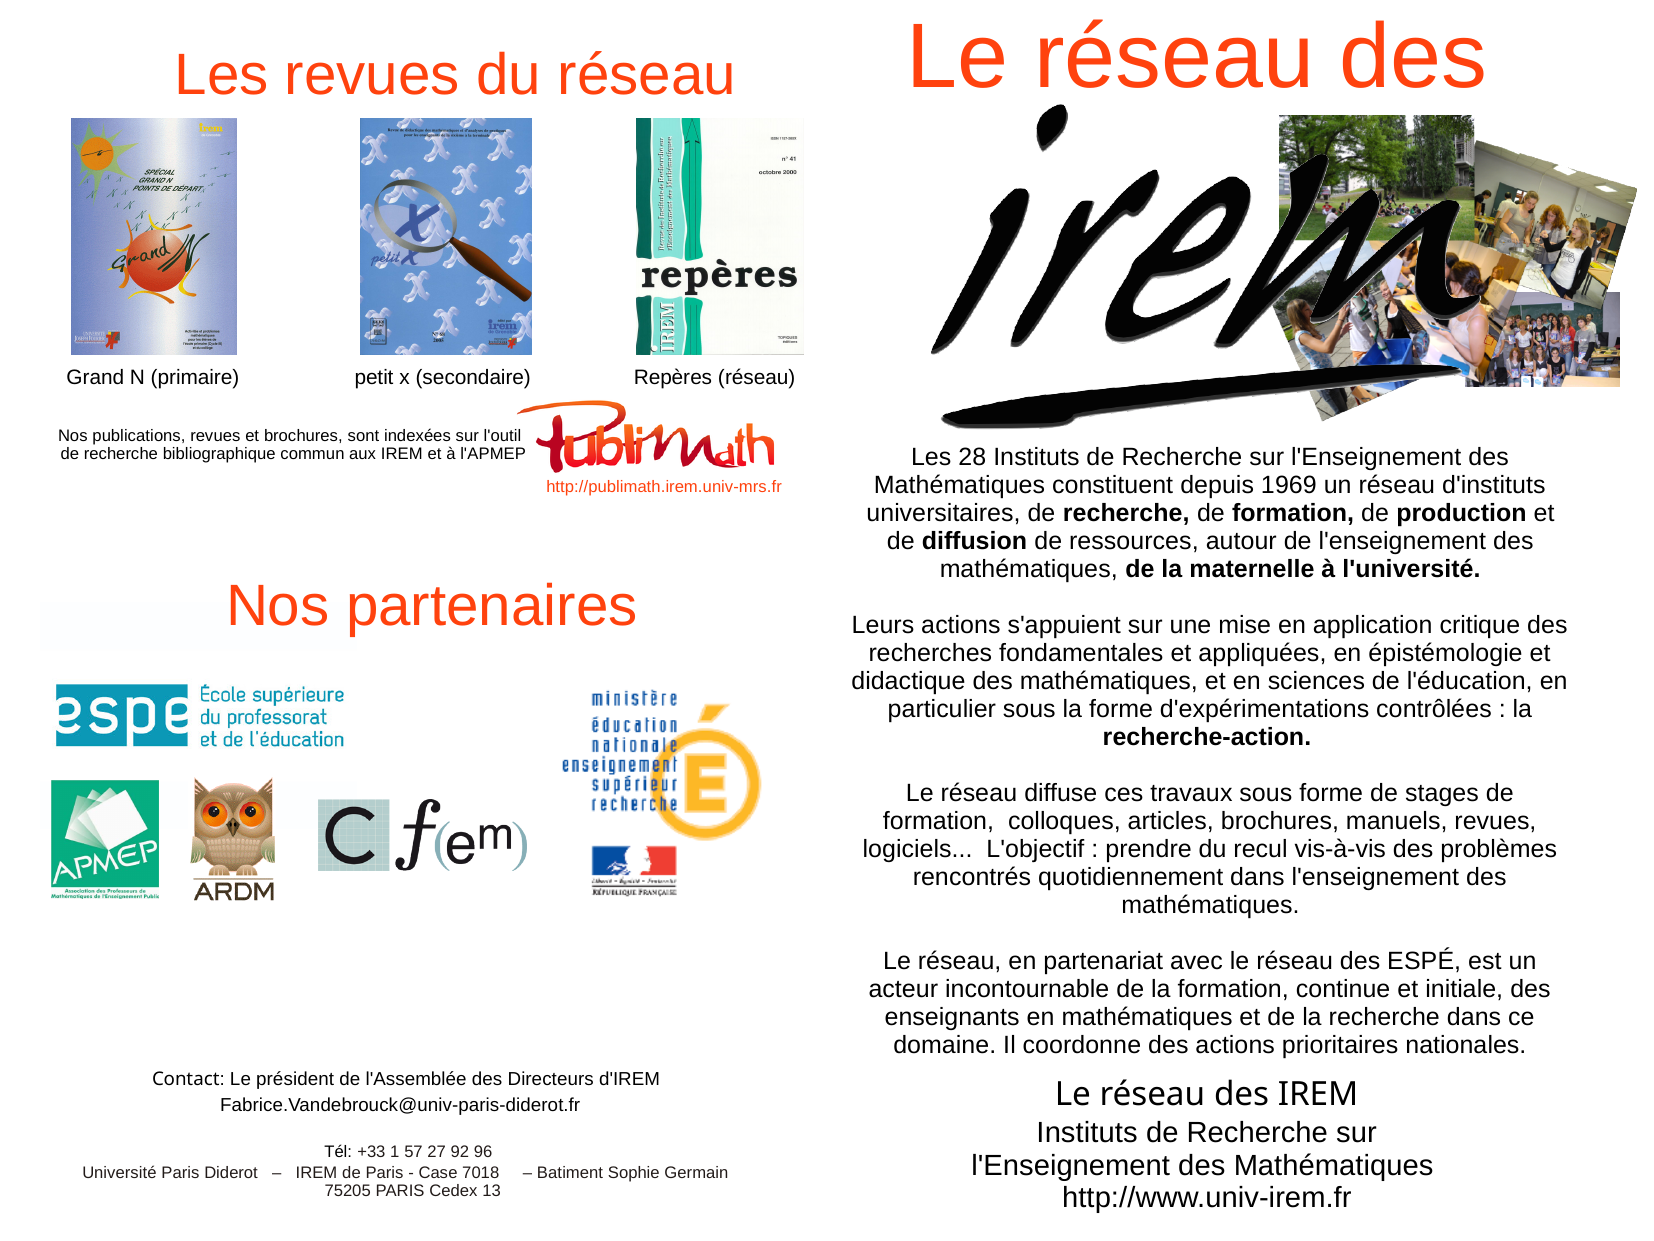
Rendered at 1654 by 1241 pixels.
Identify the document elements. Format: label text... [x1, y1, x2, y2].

text_box Contact: Le président de l'Assemblée des Directeurs d'IREM Fabrice.Vandebrouck@univ-paris-diderot.fr Tél: +33 1 57 27 92 96 Université Paris Diderot – IREM de Paris - Case 7018 – Batiment Sophie Germain 75205 PARIS Cedex 13 [47, 1016, 765, 1191]
text_box Les 28 Instituts de Recherche sur l'Enseignement des Mathématiques constituent depuis 1969 un réseau d'instituts universitaires, de recherche, de formation, de production et de diffusion de ressources, autour de l'enseignement des mathématiques, de la maternelle à l'université. Leurs actions s'appuient sur une mise en application critique des recherches fondamentales et appliquées, en épistémologie et didactique des mathématiques, et en sciences de l'éducation, en particulier sous la forme d'expérimentations contrôlées : la recherche-action. Le réseau diffuse ces travaux sous forme de stages de formation, colloques, articles, brochures, manuels, revues, logiciels... L'objectif : prendre du recul vis-à-vis des problèmes rencontrés quotidiennement dans l'enseignement des mathématiques. Le réseau, en partenariat avec le réseau des ESPÉ, est un acteur incontournable de la formation, continue et initiale, des enseignants en mathématiques et de la recherche dans ce domaine. Il coordonne des actions prioritaires nationales. [850, 391, 1571, 1111]
text_box Grand N (primaire) [52, 366, 254, 390]
picture [40, 602, 527, 901]
text_box Repères (réseau) [614, 366, 815, 390]
subtitle Nos publications, revues et brochures, sont indexées sur l'outil de recherche bibliographique commun aux IREM et à l'APMEP [0, 405, 527, 484]
picture [71, 118, 237, 355]
picture [514, 390, 780, 485]
title Nos partenaires [59, 531, 806, 680]
picture [360, 118, 532, 355]
picture [923, 92, 1637, 438]
title Les revues du réseau [82, 0, 824, 148]
text_box petit x (secondaire) [342, 366, 544, 390]
text_box http://publimath.irem.univ-mrs.fr [531, 469, 796, 504]
title Le réseau des [824, 0, 1571, 160]
picture [559, 680, 780, 907]
picture [636, 118, 804, 355]
text_box Le réseau des IREM Instituts de Recherche sur l'Enseignement des Mathématiques http://www.univ-irem.fr [956, 1062, 1459, 1211]
